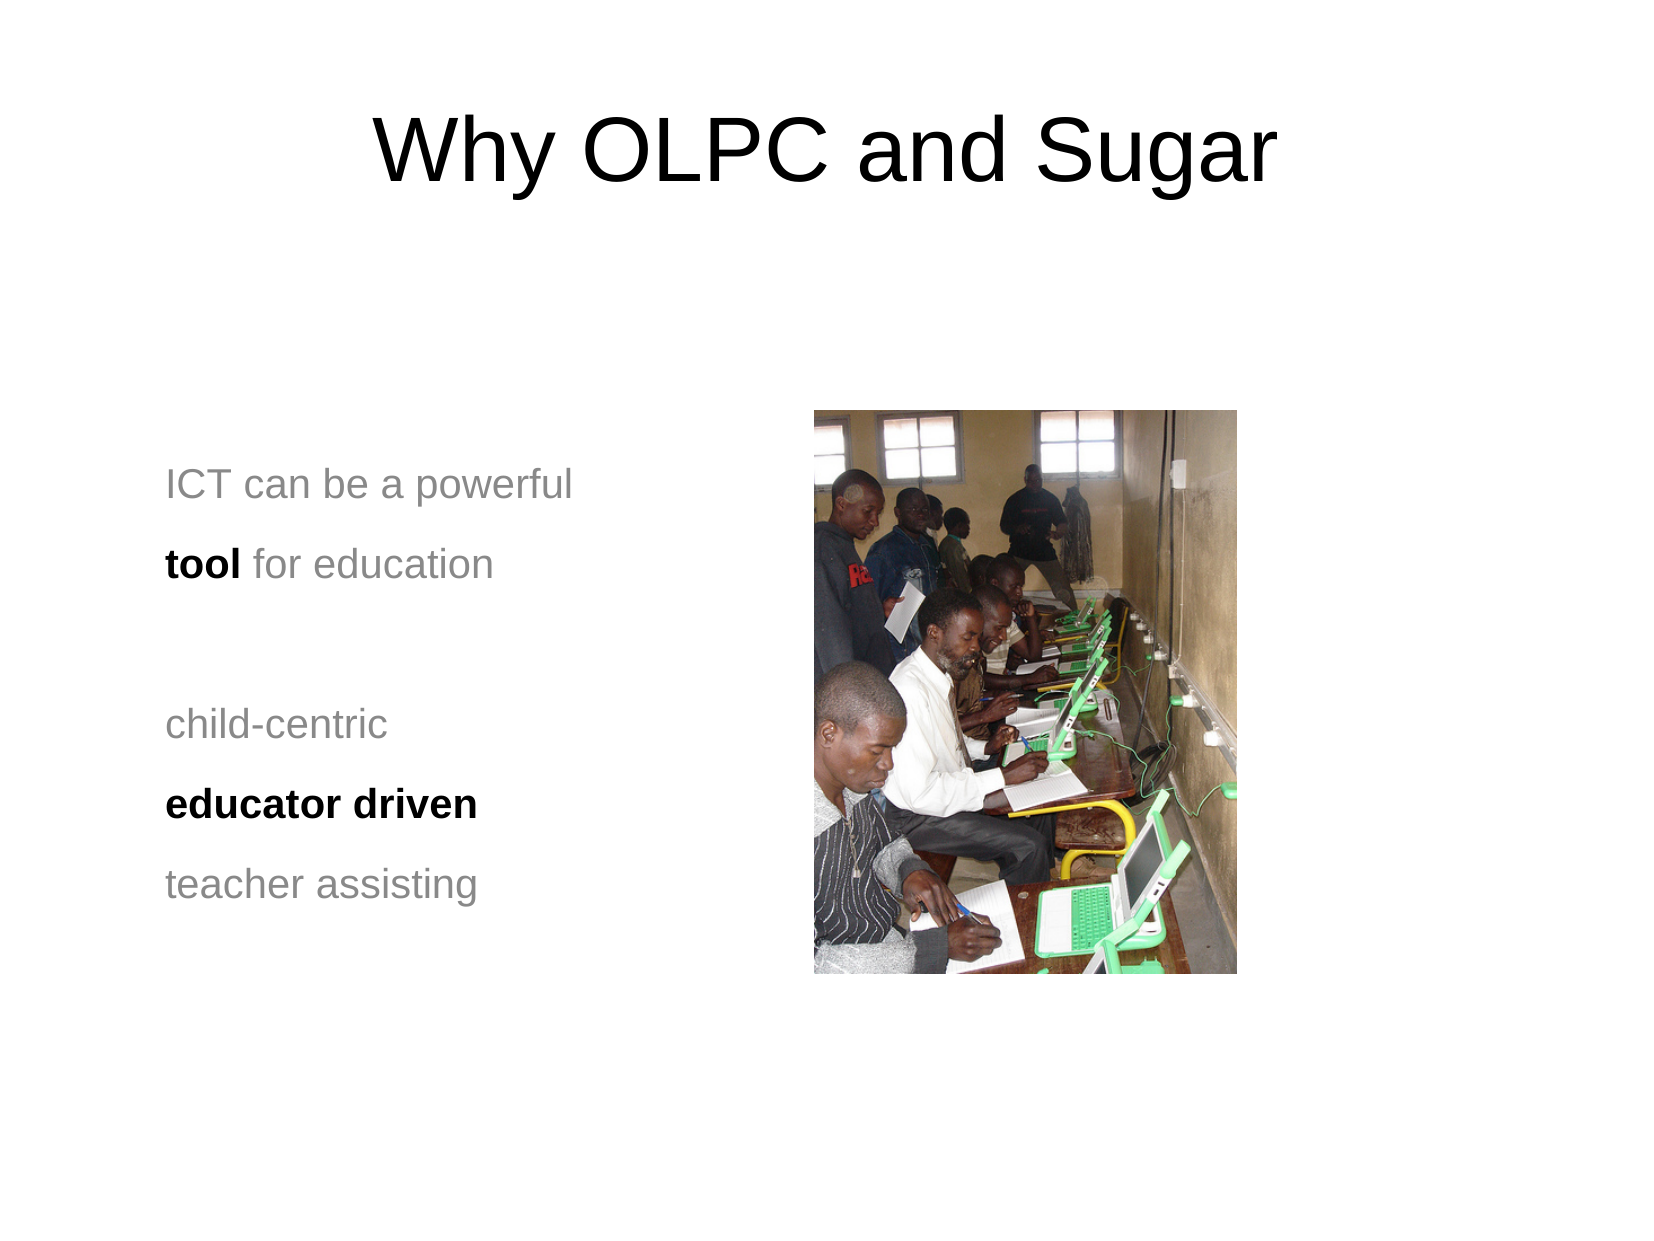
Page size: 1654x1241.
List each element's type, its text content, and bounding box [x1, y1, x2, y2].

list ICT can be a powerful tool for education child-centric educator driven teacher assisting [150, 412, 1426, 1013]
picture [814, 410, 1237, 974]
title Why OLPC and Sugar [82, 56, 1571, 249]
